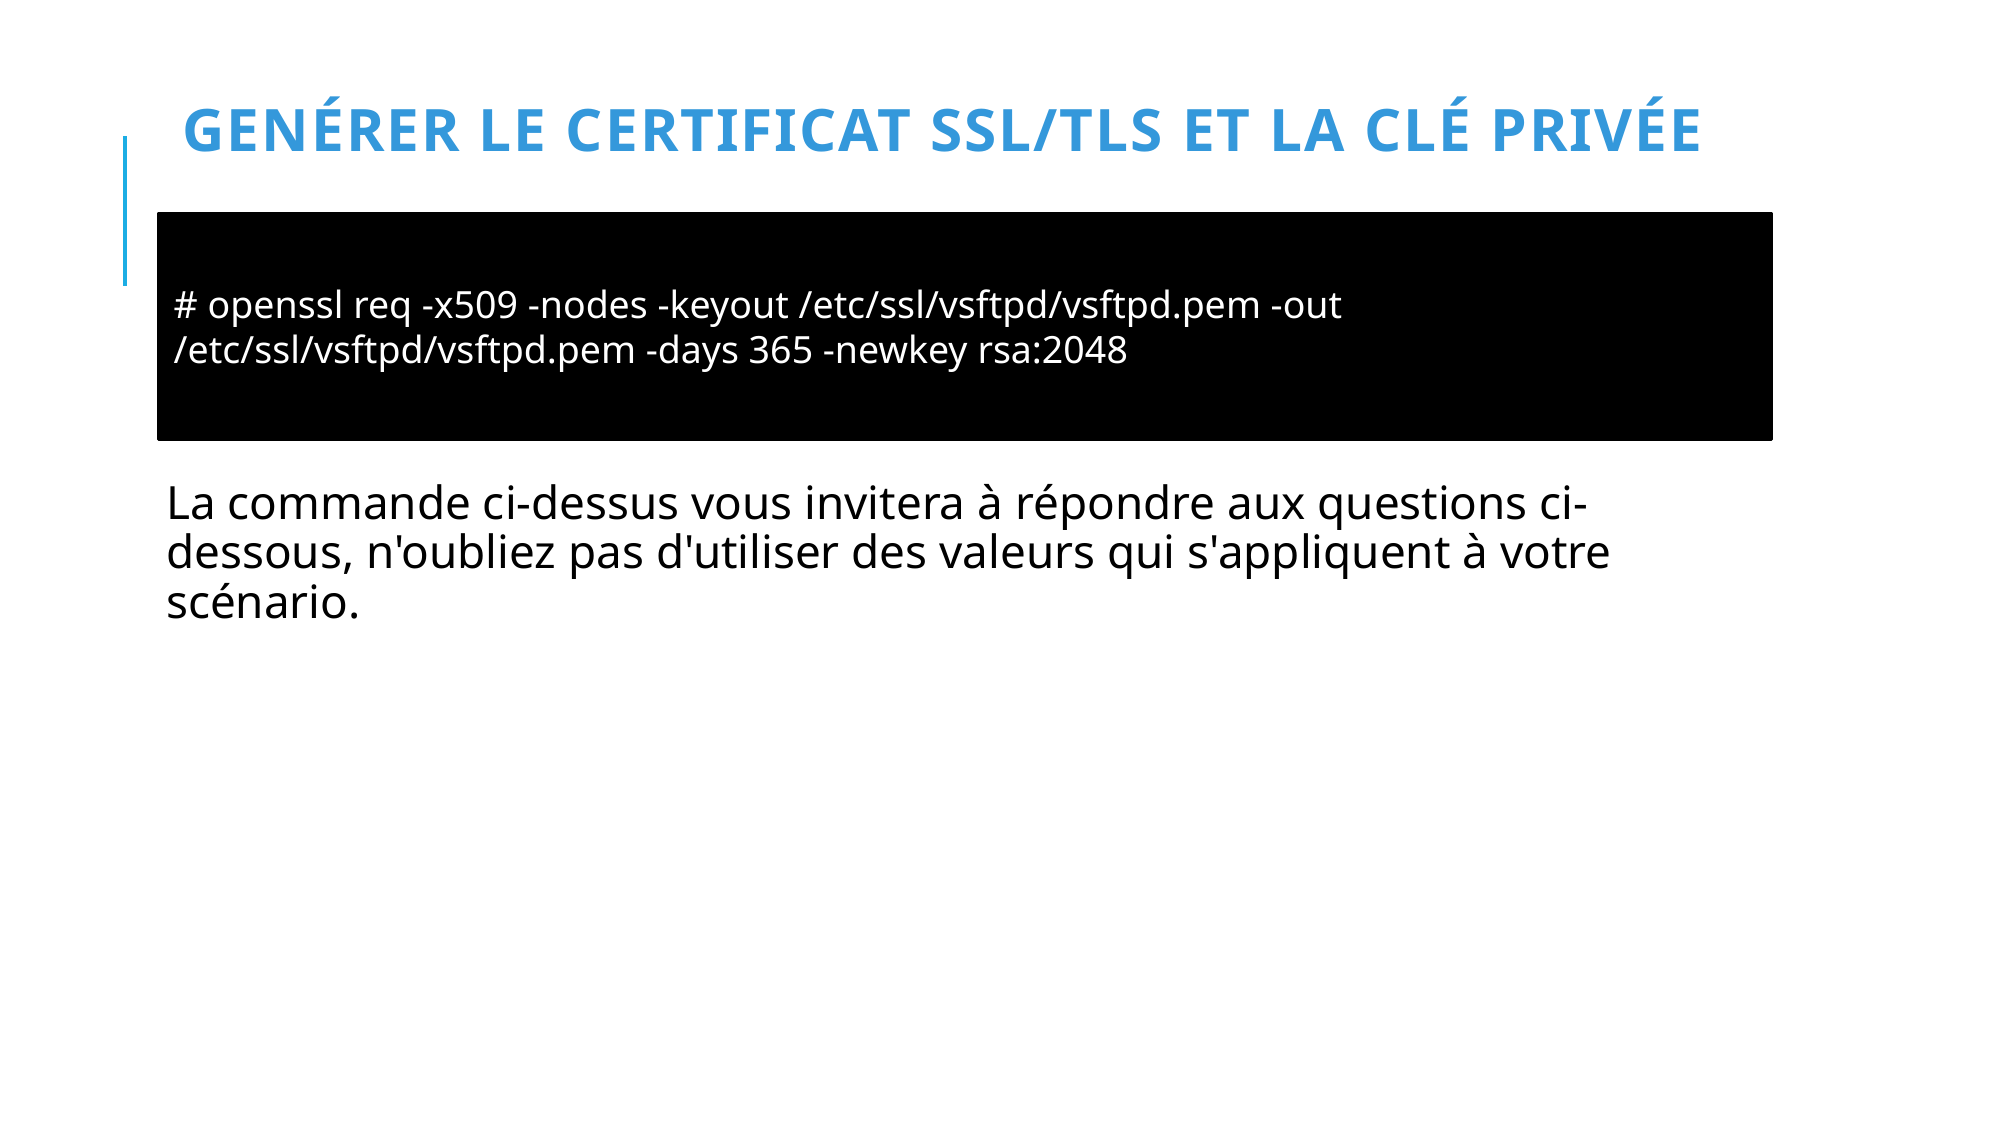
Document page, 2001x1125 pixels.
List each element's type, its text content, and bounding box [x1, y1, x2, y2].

list La commande ci-dessus vous invitera à répondre aux questions ci-dessous, n'oubliez pas d'utiliser des valeurs qui s'appliquent à votre scénario. [158, 243, 1754, 1125]
text_box # openssl req -x509 -nodes -keyout /etc/ssl/vsftpd/vsftpd.pem -out /etc/ssl/vsftpd/vsftpd.pem -days 365 -newkey rsa:2048 [159, 213, 1772, 439]
title Genérer le certificat SSL/TLS et la clé privée [168, 90, 1763, 213]
